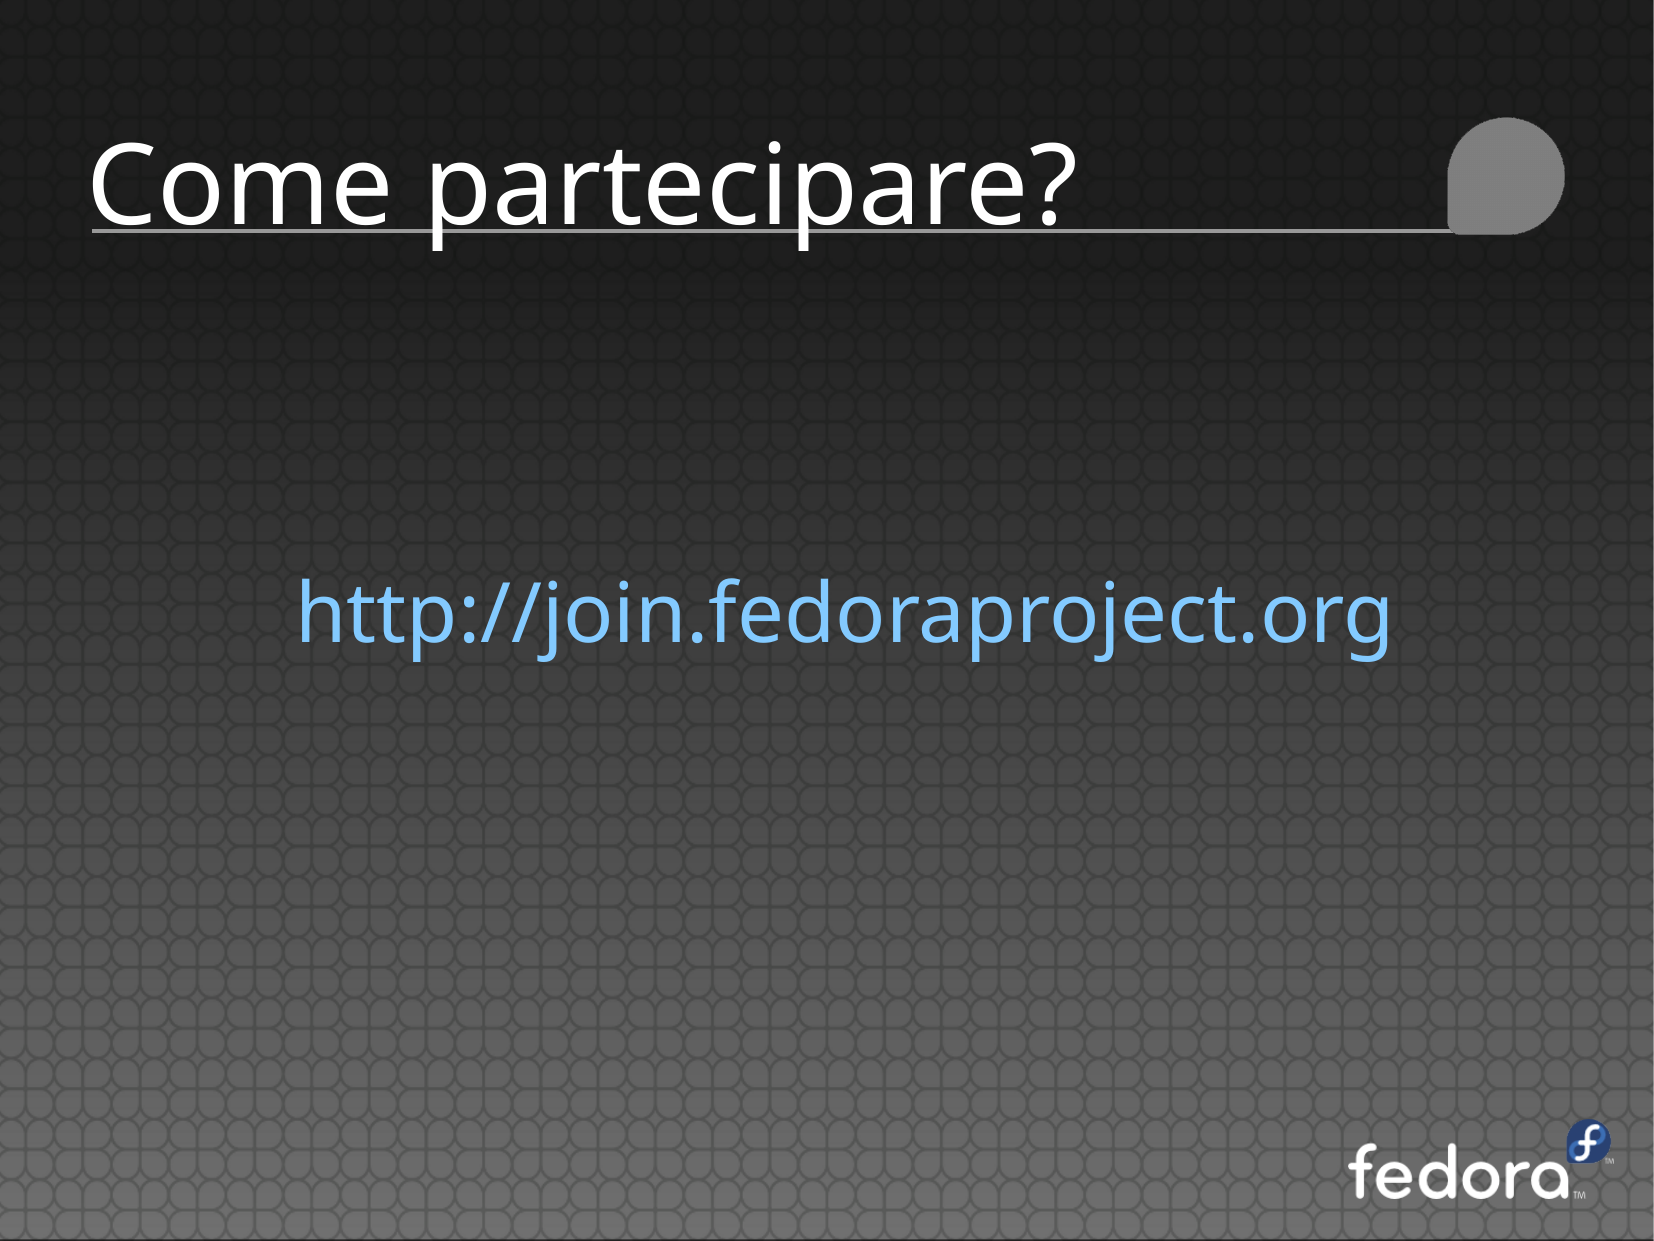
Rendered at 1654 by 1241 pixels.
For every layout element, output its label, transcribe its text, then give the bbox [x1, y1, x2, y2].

subtitle http://join.fedoraproject.org [86, 112, 1576, 1109]
picture [0, 0, 1654, 1241]
